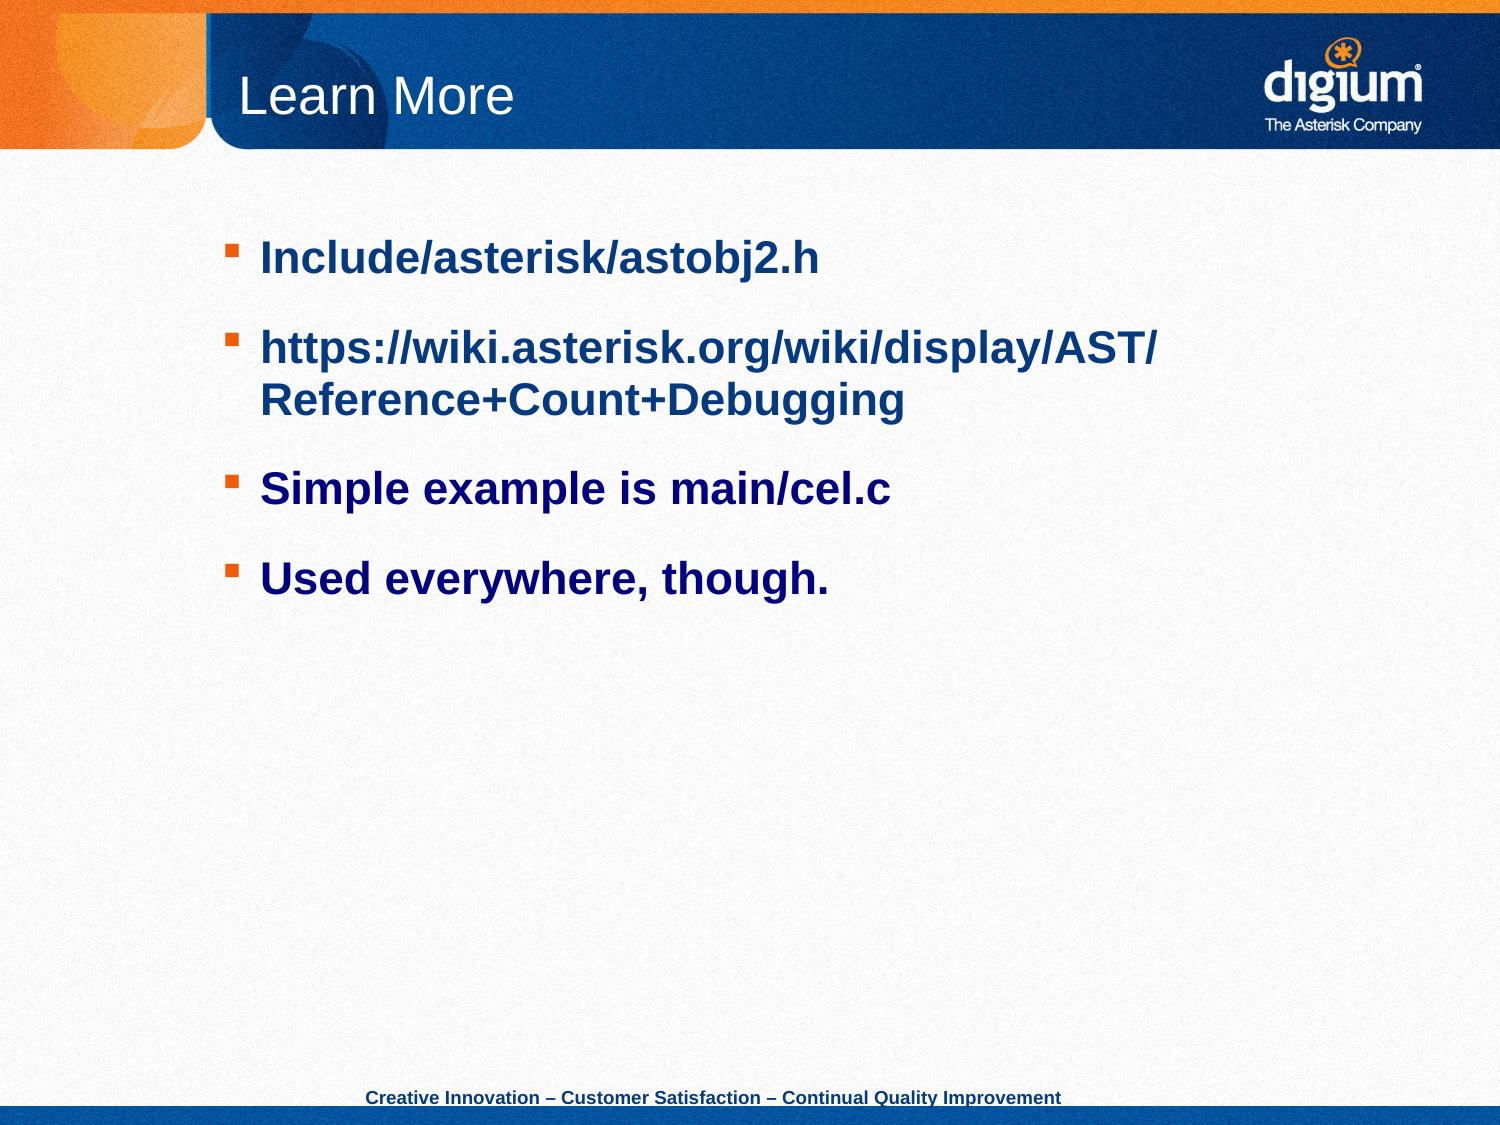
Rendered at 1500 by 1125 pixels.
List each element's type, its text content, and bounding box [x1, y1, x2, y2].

title Learn More [238, 27, 1243, 127]
picture [0, 0, 1500, 1125]
list Include/asterisk/astobj2.h https://wiki.asterisk.org/wiki/display/AST/Reference+Count+Debugging Simple example is main/cel.c Used everywhere, though. [206, 224, 1301, 967]
